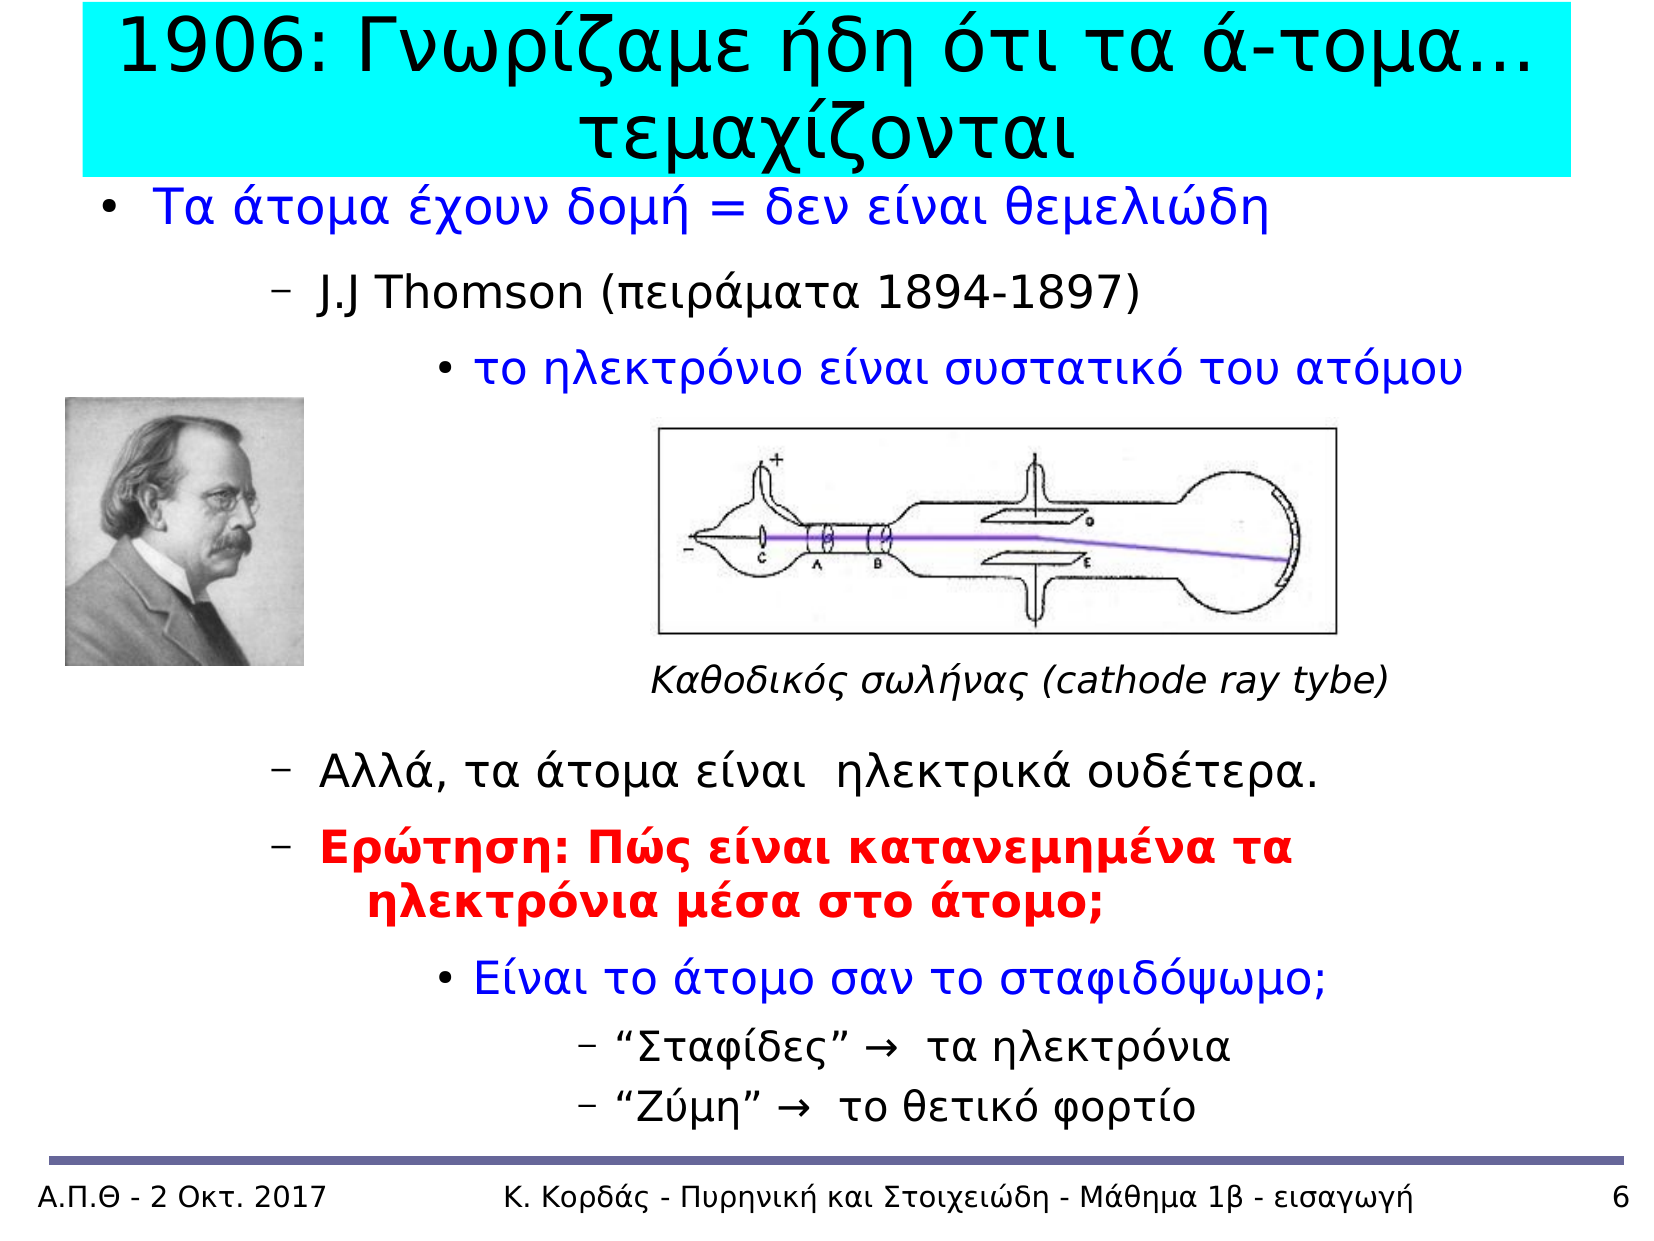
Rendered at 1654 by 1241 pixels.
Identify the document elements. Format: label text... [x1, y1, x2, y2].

text_box Καθοδικός σωλήνας (cathode ray tybe) [635, 651, 1407, 711]
list Τα άτομα έχουν δομή = δεν είναι θεμελιώδη J.J Thomson (πειράματα 1894-1897) το ηλεκτρόνιο είναι συστατικό του ατόμου Αλλά, τα άτομα είναι ηλεκτρικά ουδέτερα. Ερώτηση: Πώς είναι κατανεμημένα τα ηλεκτρόνια μέσα στο άτομο; Είναι το άτομο σαν το σταφιδόψωμο; “Σταφίδες” → τα ηλεκτρόνια “Ζύμη” → το θετικό φορτίο [82, 177, 1571, 1136]
title 1906: Γνωρίζαμε ήδη ότι τα ά-τομα... τεμαχίζονται [82, 1, 1571, 177]
picture [65, 397, 304, 666]
picture [650, 417, 1346, 644]
